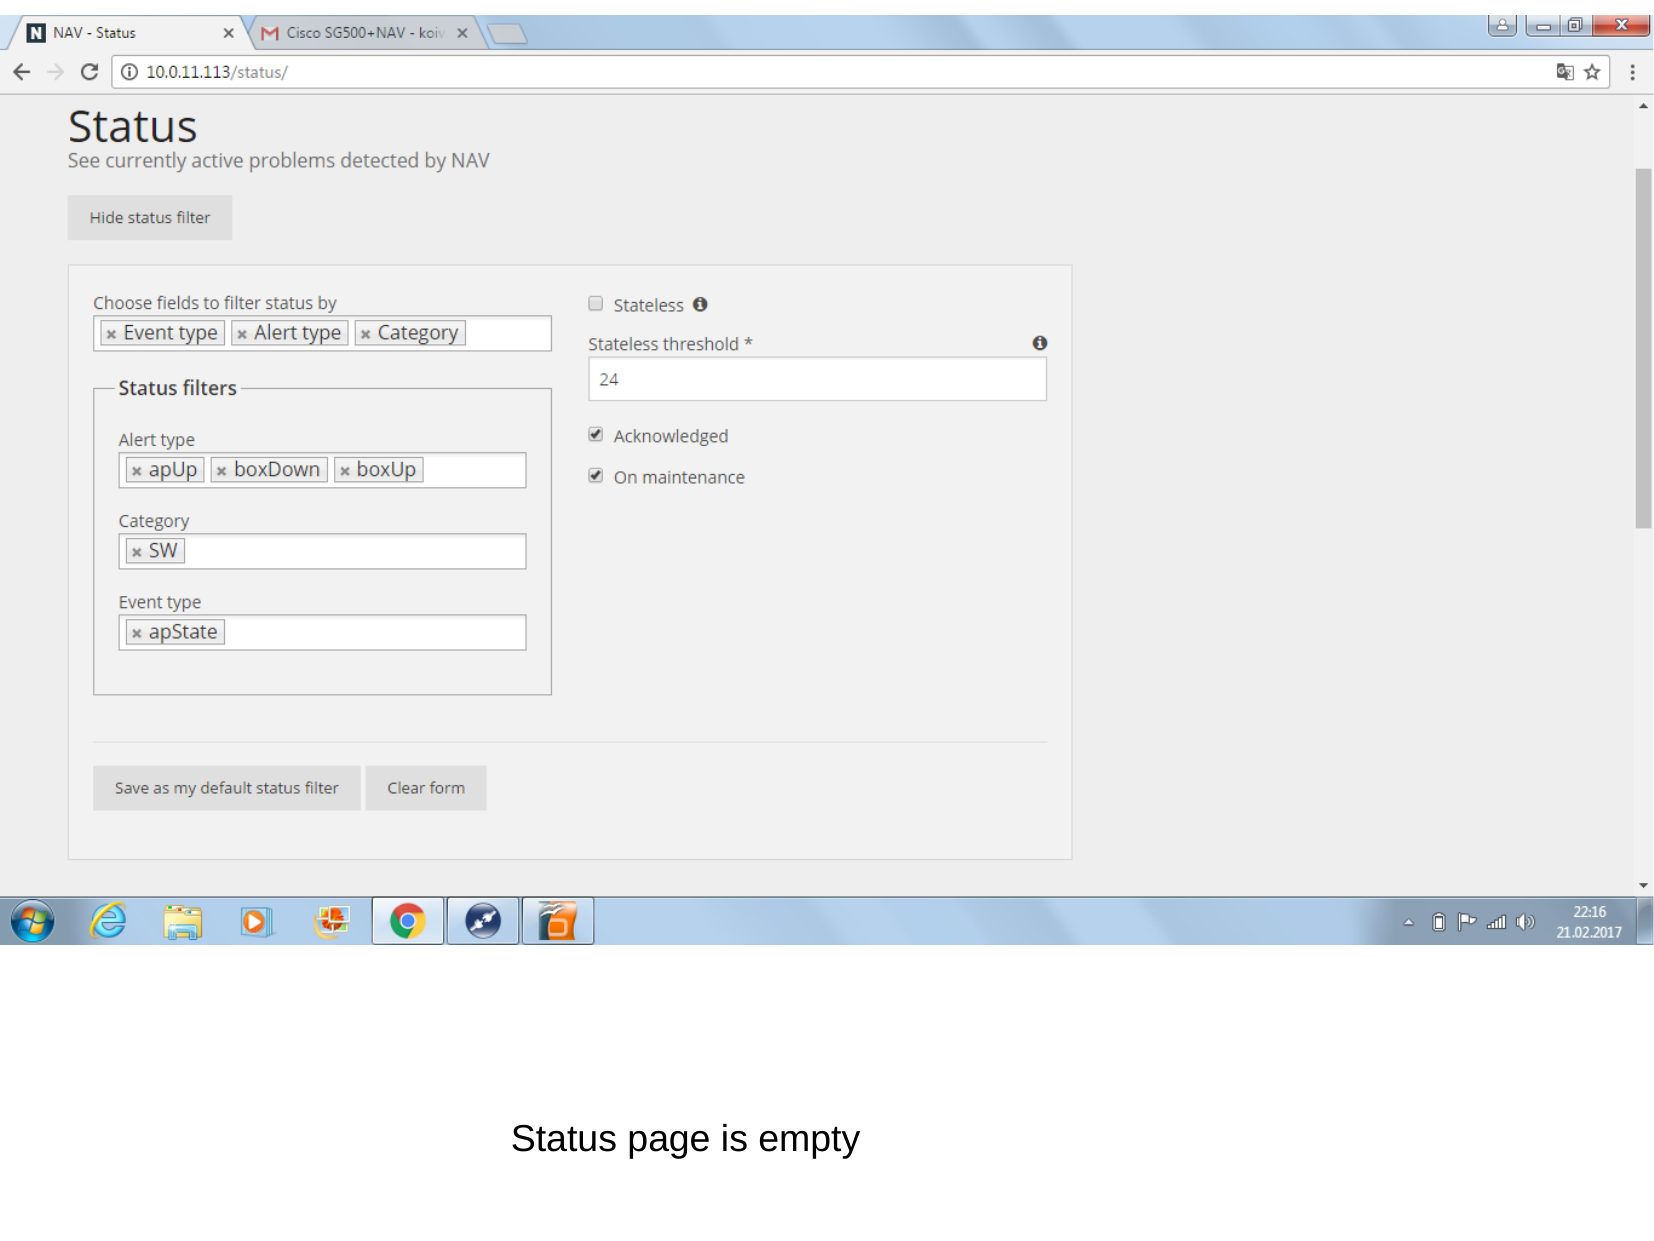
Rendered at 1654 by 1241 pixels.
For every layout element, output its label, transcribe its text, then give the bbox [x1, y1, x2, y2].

picture [0, 15, 1654, 945]
text_box Status page is empty [496, 1110, 875, 1168]
